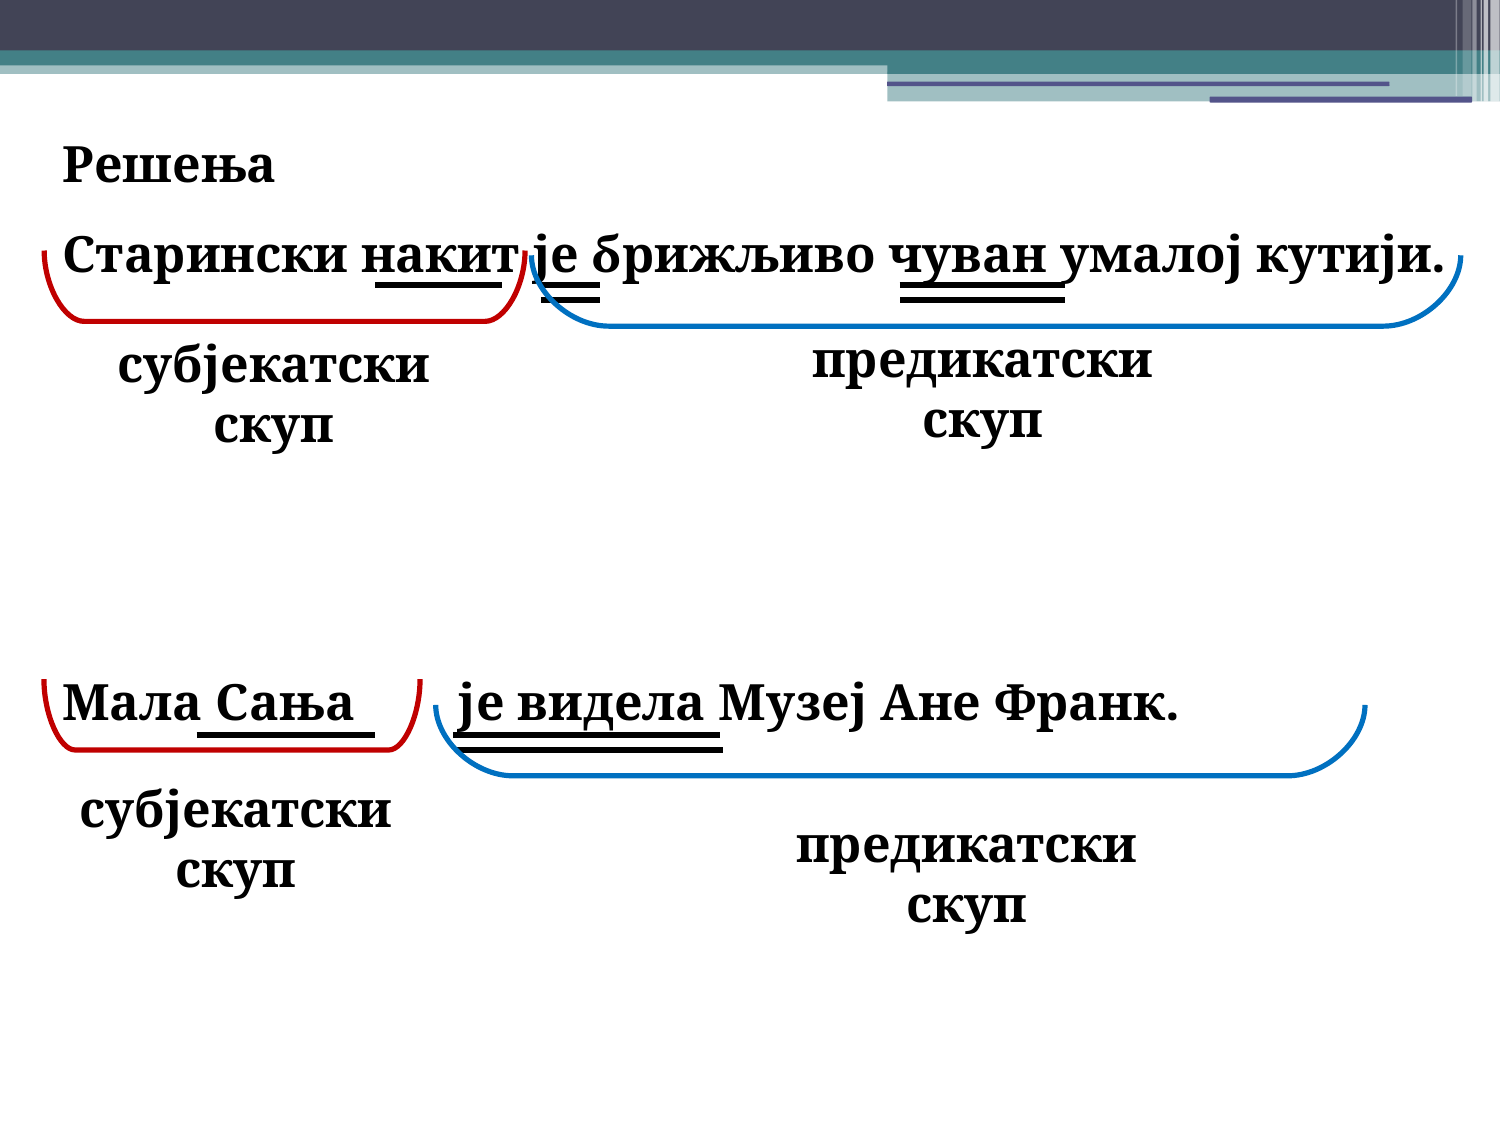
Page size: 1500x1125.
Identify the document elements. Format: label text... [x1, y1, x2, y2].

text_box субјекатски скуп [60, 334, 488, 451]
text_box субјекатски скуп [22, 780, 451, 896]
list Решења Старински накит је брижљиво чуван умалој кутији. Мала Сања је видела Музеј Ане Франк. [29, 125, 1471, 1079]
text_box предикатски скуп [736, 329, 1231, 446]
text_box предикатски скуп [719, 814, 1214, 931]
